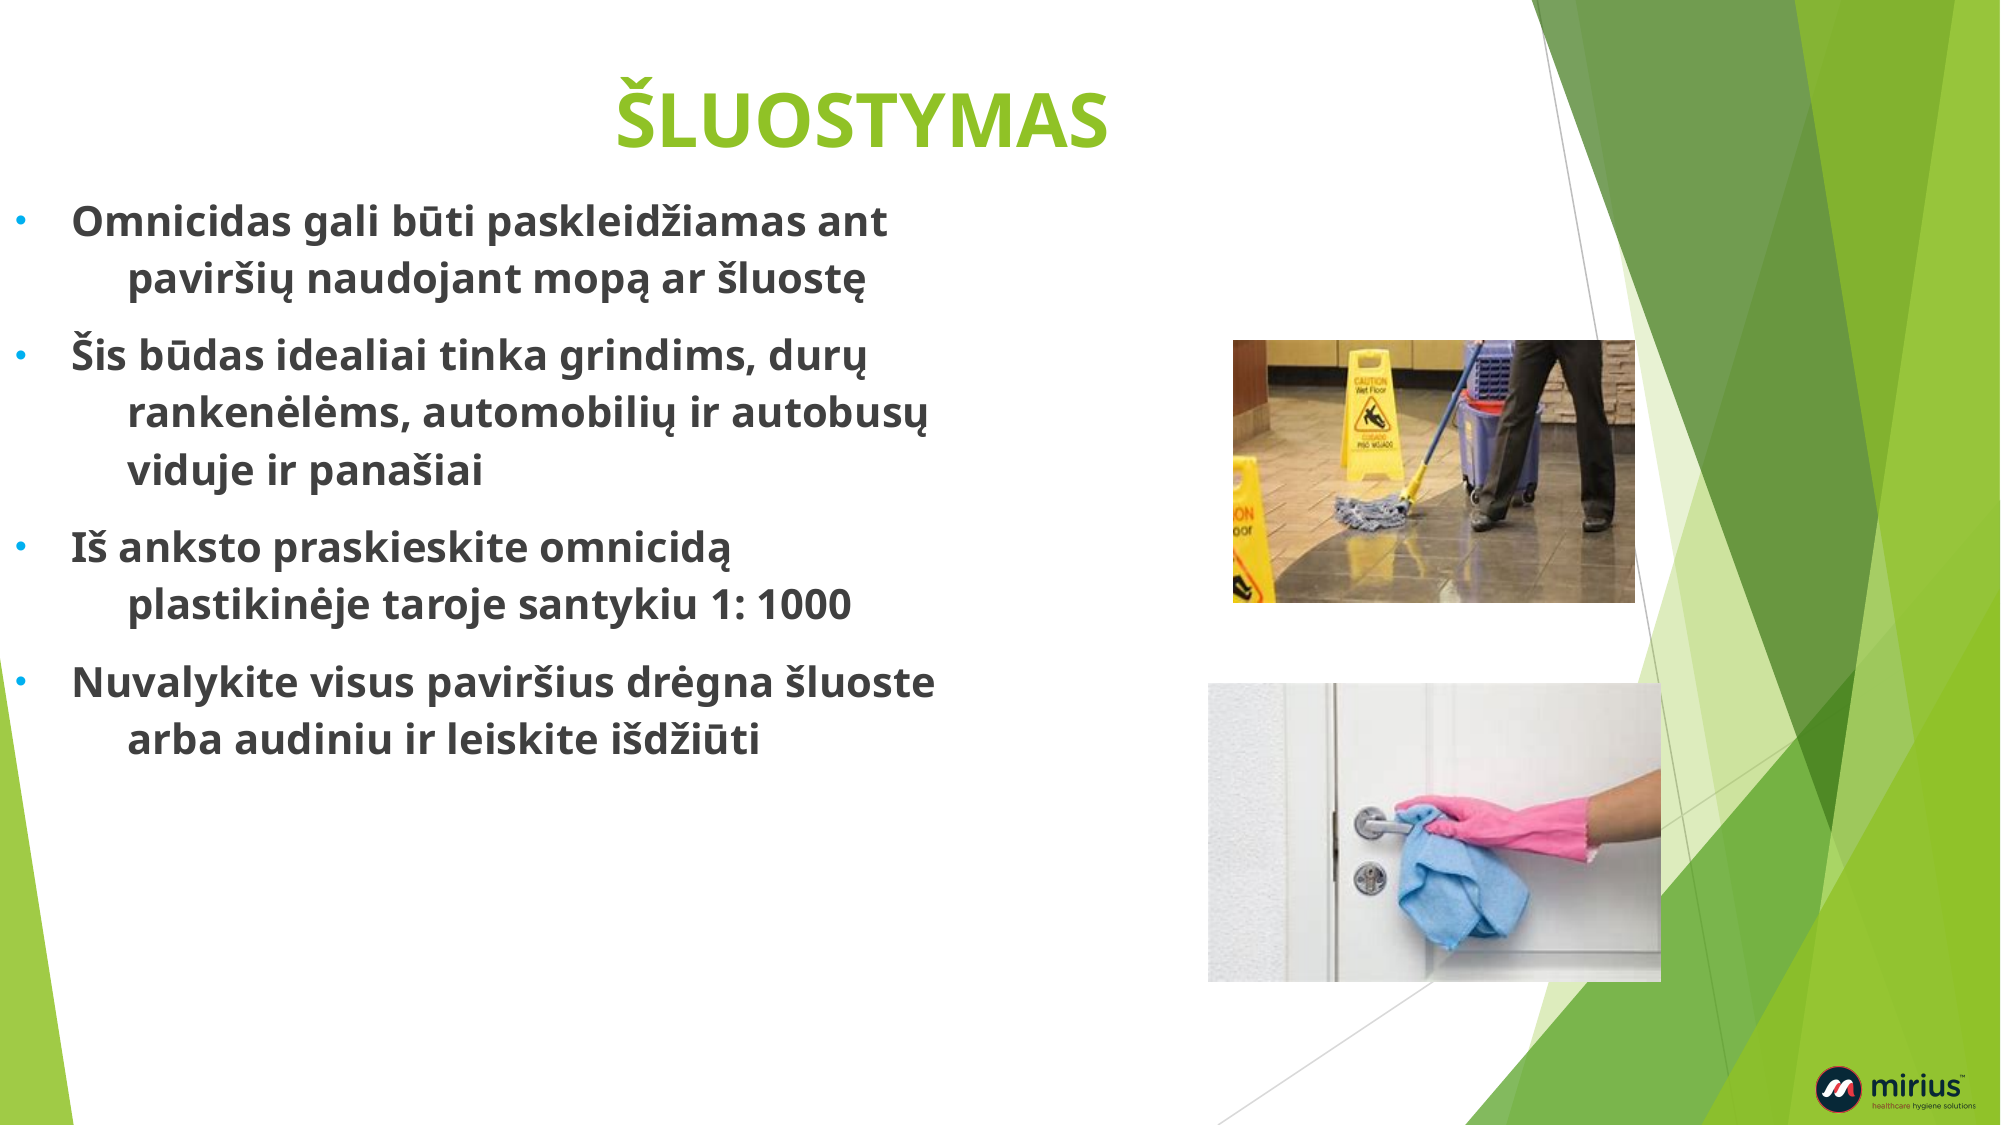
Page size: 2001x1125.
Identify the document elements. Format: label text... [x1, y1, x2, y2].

picture [1208, 683, 1661, 982]
list Omnicidas gali būti paskleidžiamas ant paviršių naudojant mopą ar šluostę Šis būdas idealiai tinka grindims, durų rankenėlėms, automobilių ir autobusų viduje ir panašiai Iš anksto praskieskite omnicidą plastikinėje taroje santykiu 1: 1000 Nuvalykite visus paviršius drėgna šluoste arba audiniu ir leiskite išdžiūti [0, 183, 969, 898]
title ŠLUOSTYMAS [0, 59, 1726, 278]
picture [1813, 1065, 1978, 1114]
picture [1233, 340, 1635, 603]
